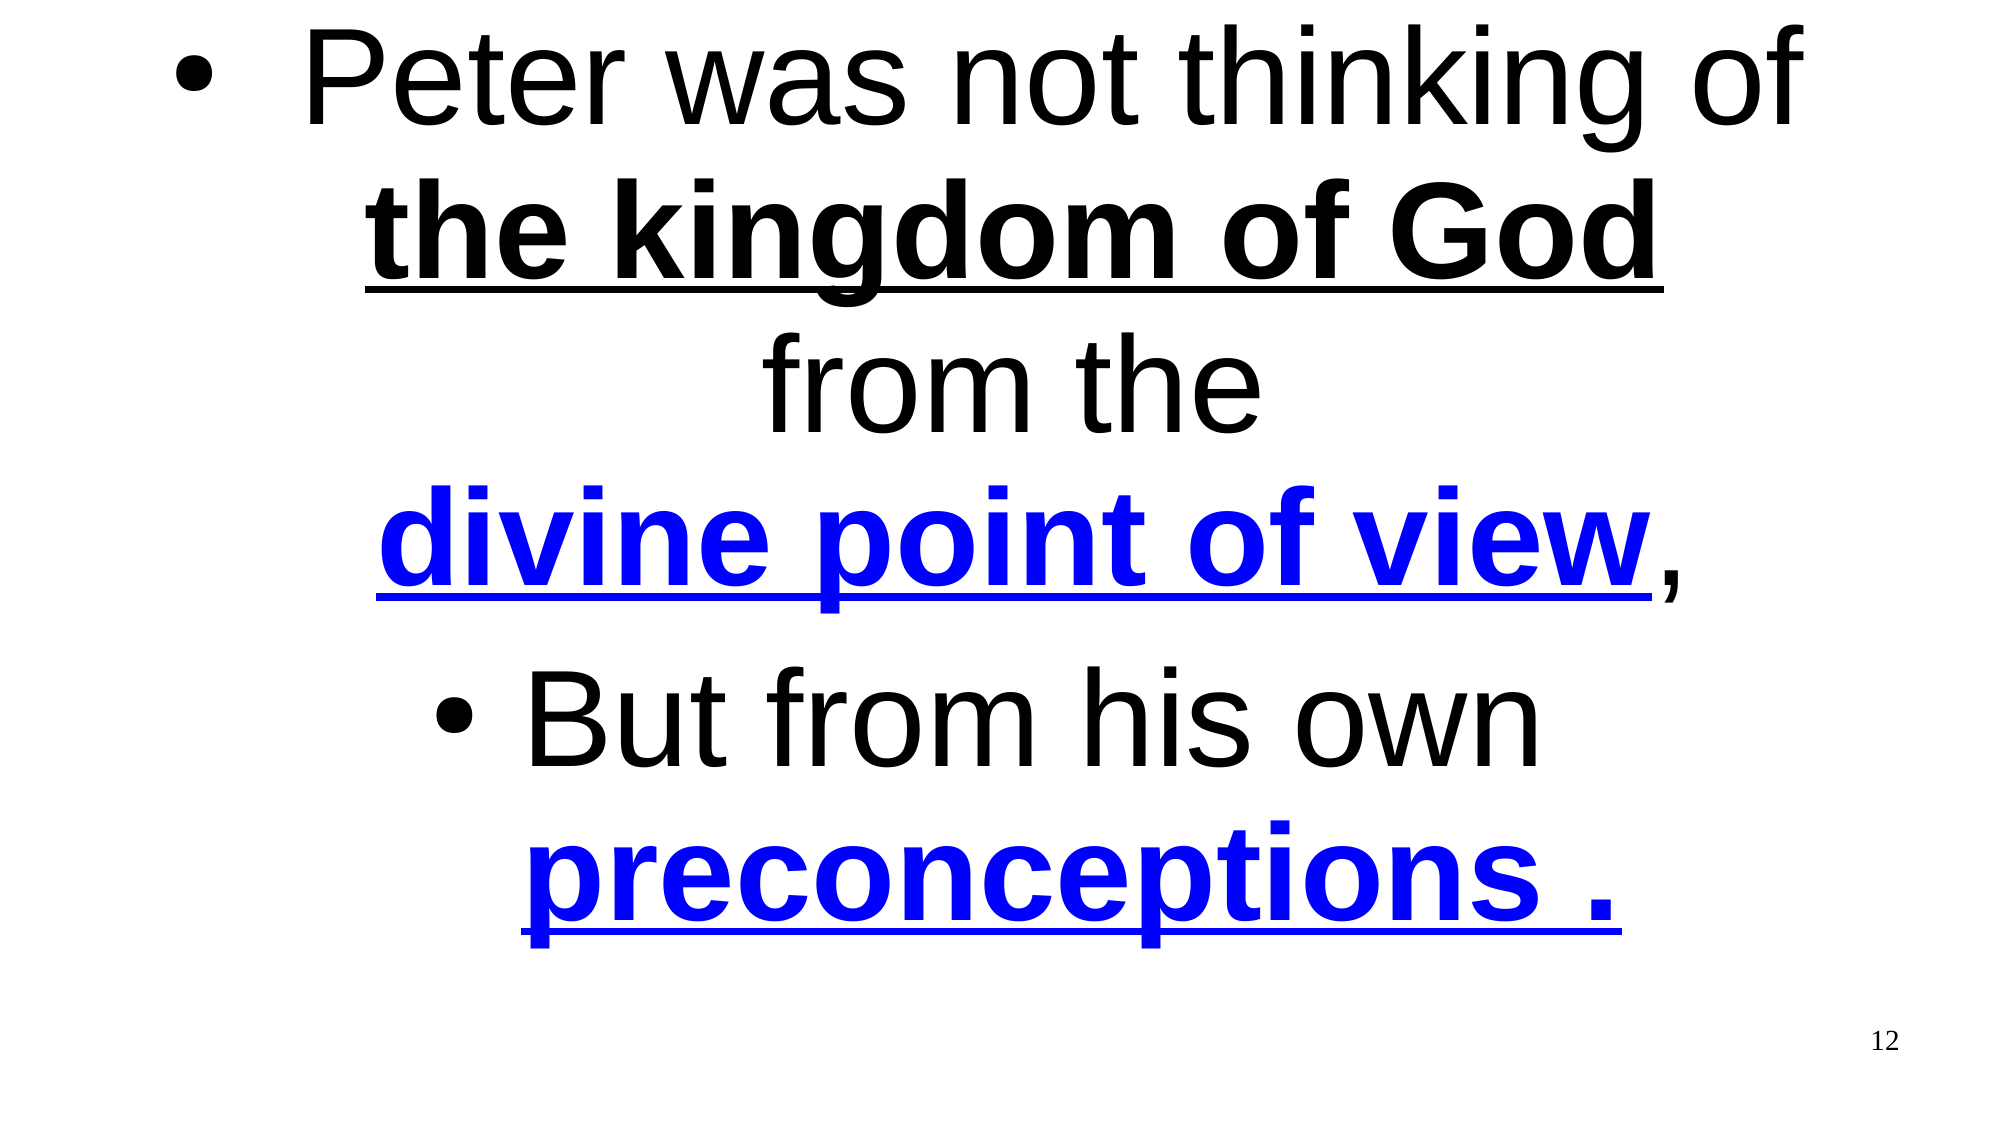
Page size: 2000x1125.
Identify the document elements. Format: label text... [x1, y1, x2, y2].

list Peter was not thinking of the kingdom of God from the divine point of view, But from his own preconceptions . [0, 0, 1996, 1123]
